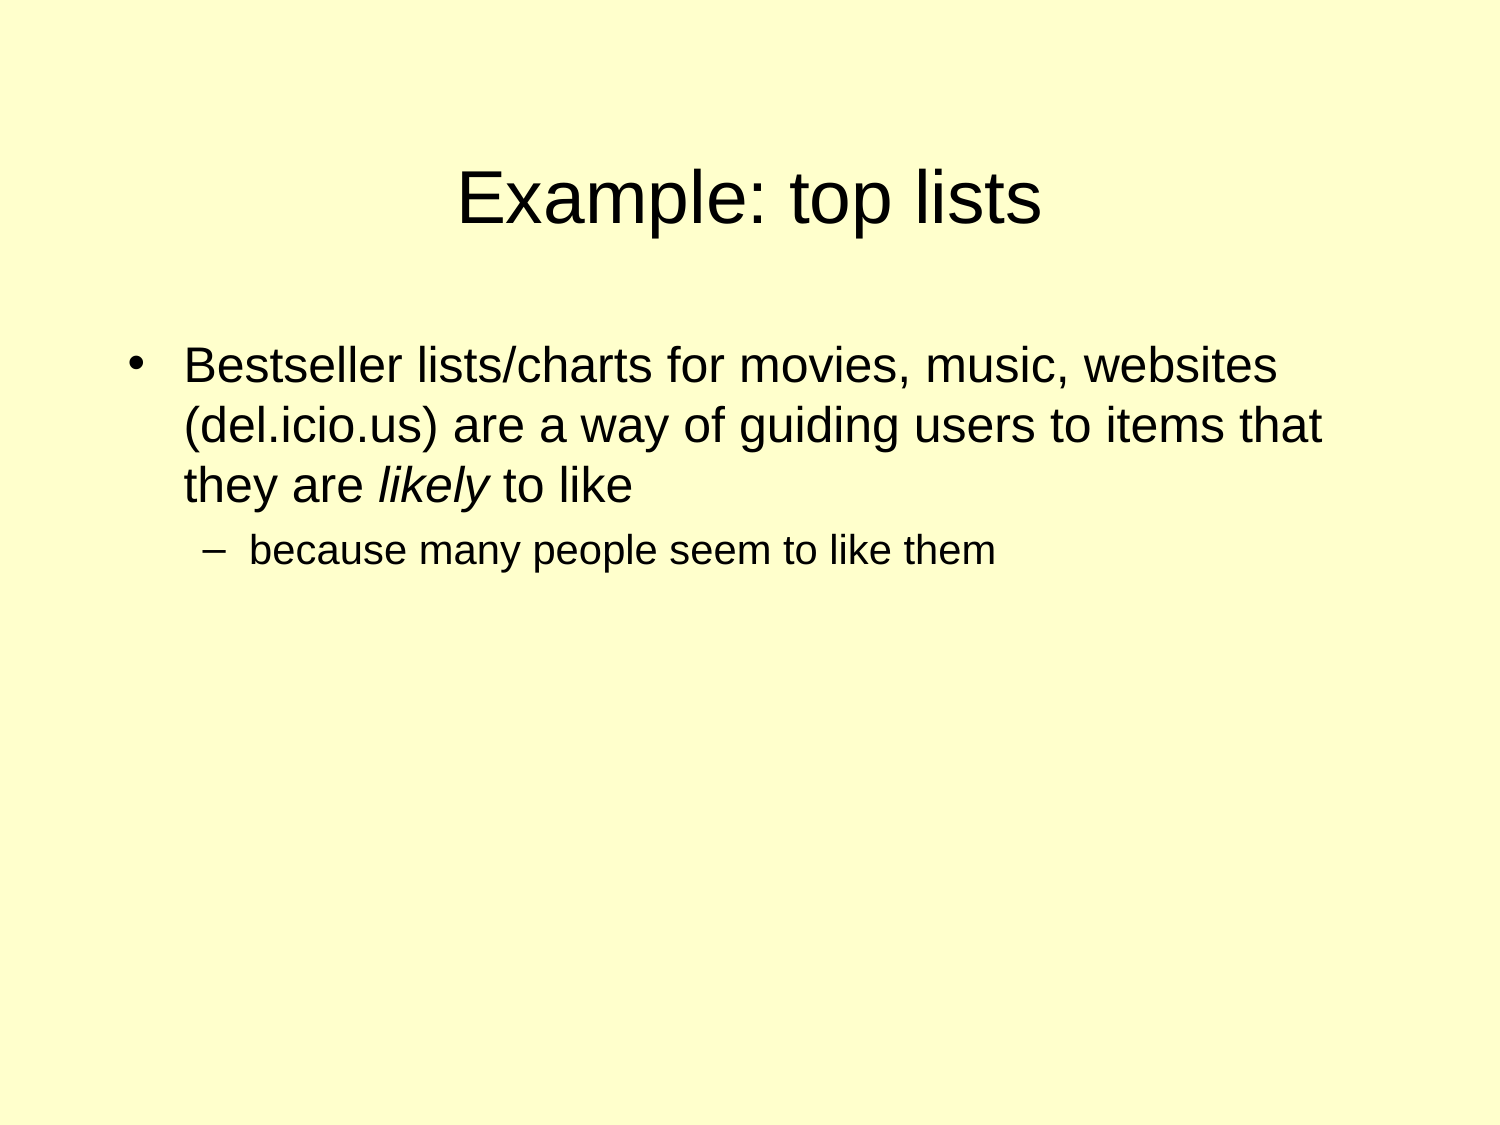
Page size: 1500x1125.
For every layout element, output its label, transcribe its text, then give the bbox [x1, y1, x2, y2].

title Example: top lists [112, 99, 1388, 288]
list Bestseller lists/charts for movies, music, websites (del.icio.us) are a way of guiding users to items that they are likely to like because many people seem to like them [112, 324, 1388, 1001]
